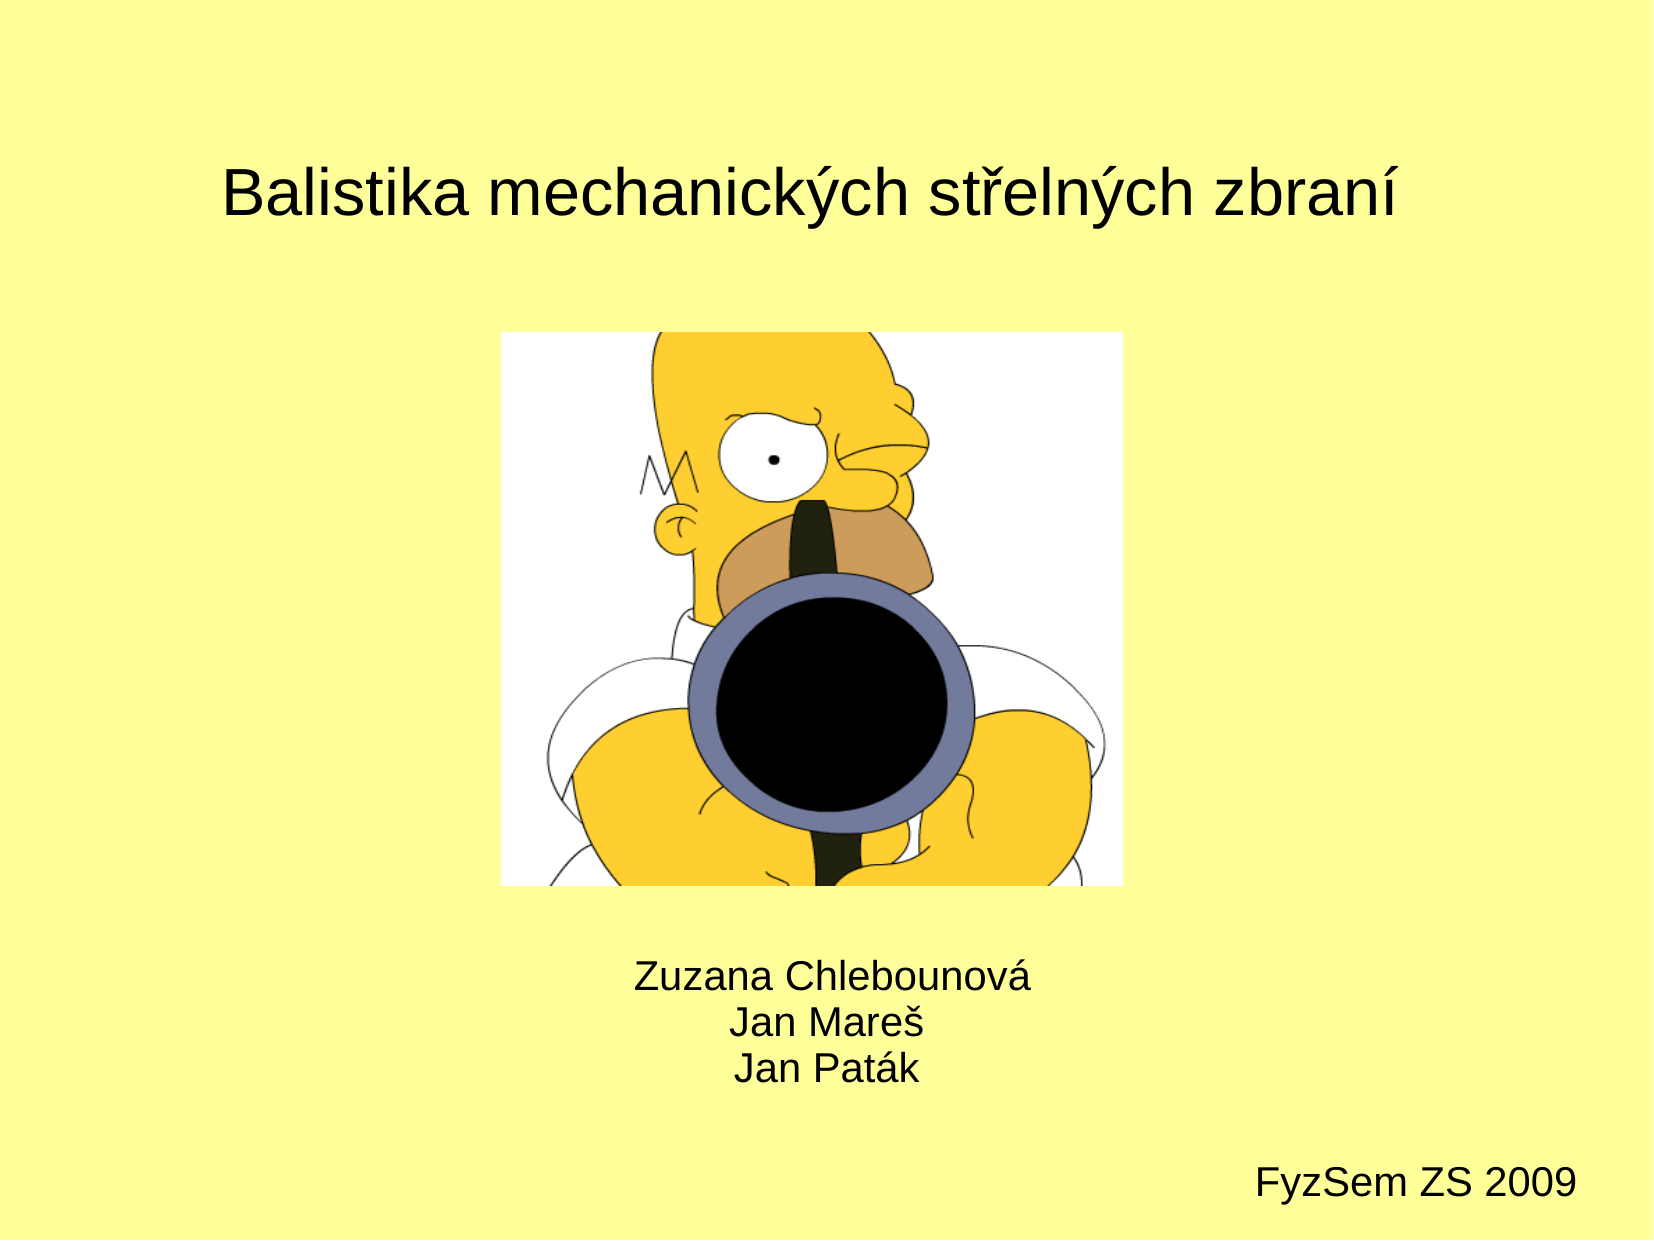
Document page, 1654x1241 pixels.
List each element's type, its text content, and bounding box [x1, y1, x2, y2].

text_box FyzSem ZS 2009 [1240, 1151, 1654, 1214]
picture [501, 332, 1123, 886]
text_box Balistika mechanických střelných zbraní [206, 147, 1506, 325]
text_box Zuzana Chlebounová Jan Mareš Jan Paták [383, 944, 1270, 1101]
